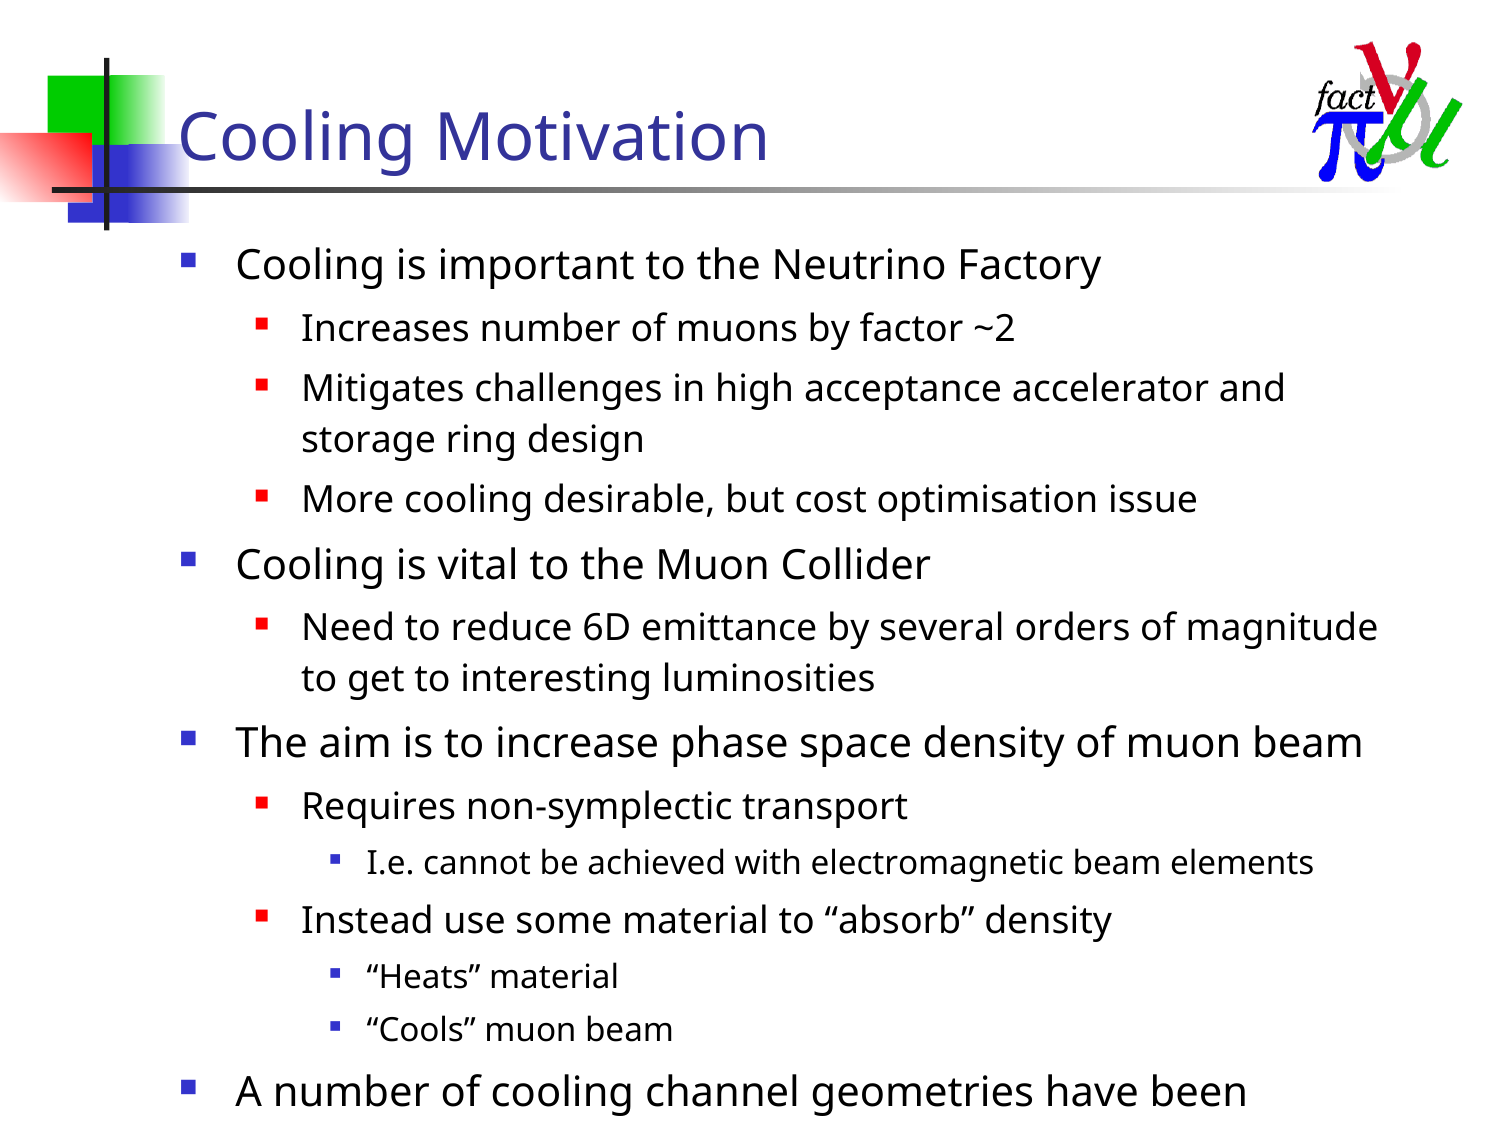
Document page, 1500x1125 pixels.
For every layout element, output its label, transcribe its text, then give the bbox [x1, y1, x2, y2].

list Cooling is important to the Neutrino Factory Increases number of muons by factor ~2 Mitigates challenges in high acceptance accelerator and storage ring design More cooling desirable, but cost optimisation issue Cooling is vital to the Muon Collider Need to reduce 6D emittance by several orders of magnitude to get to interesting luminosities The aim is to increase phase space density of muon beam Requires non-symplectic transport I.e. cannot be achieved with electromagnetic beam elements Instead use some material to “absorb” density “Heats” material “Cools” muon beam A number of cooling channel geometries have been proposed with different merits and problems [164, 227, 1440, 1125]
title Cooling Motivation [162, 0, 1441, 188]
picture [1441, 41, 1463, 188]
